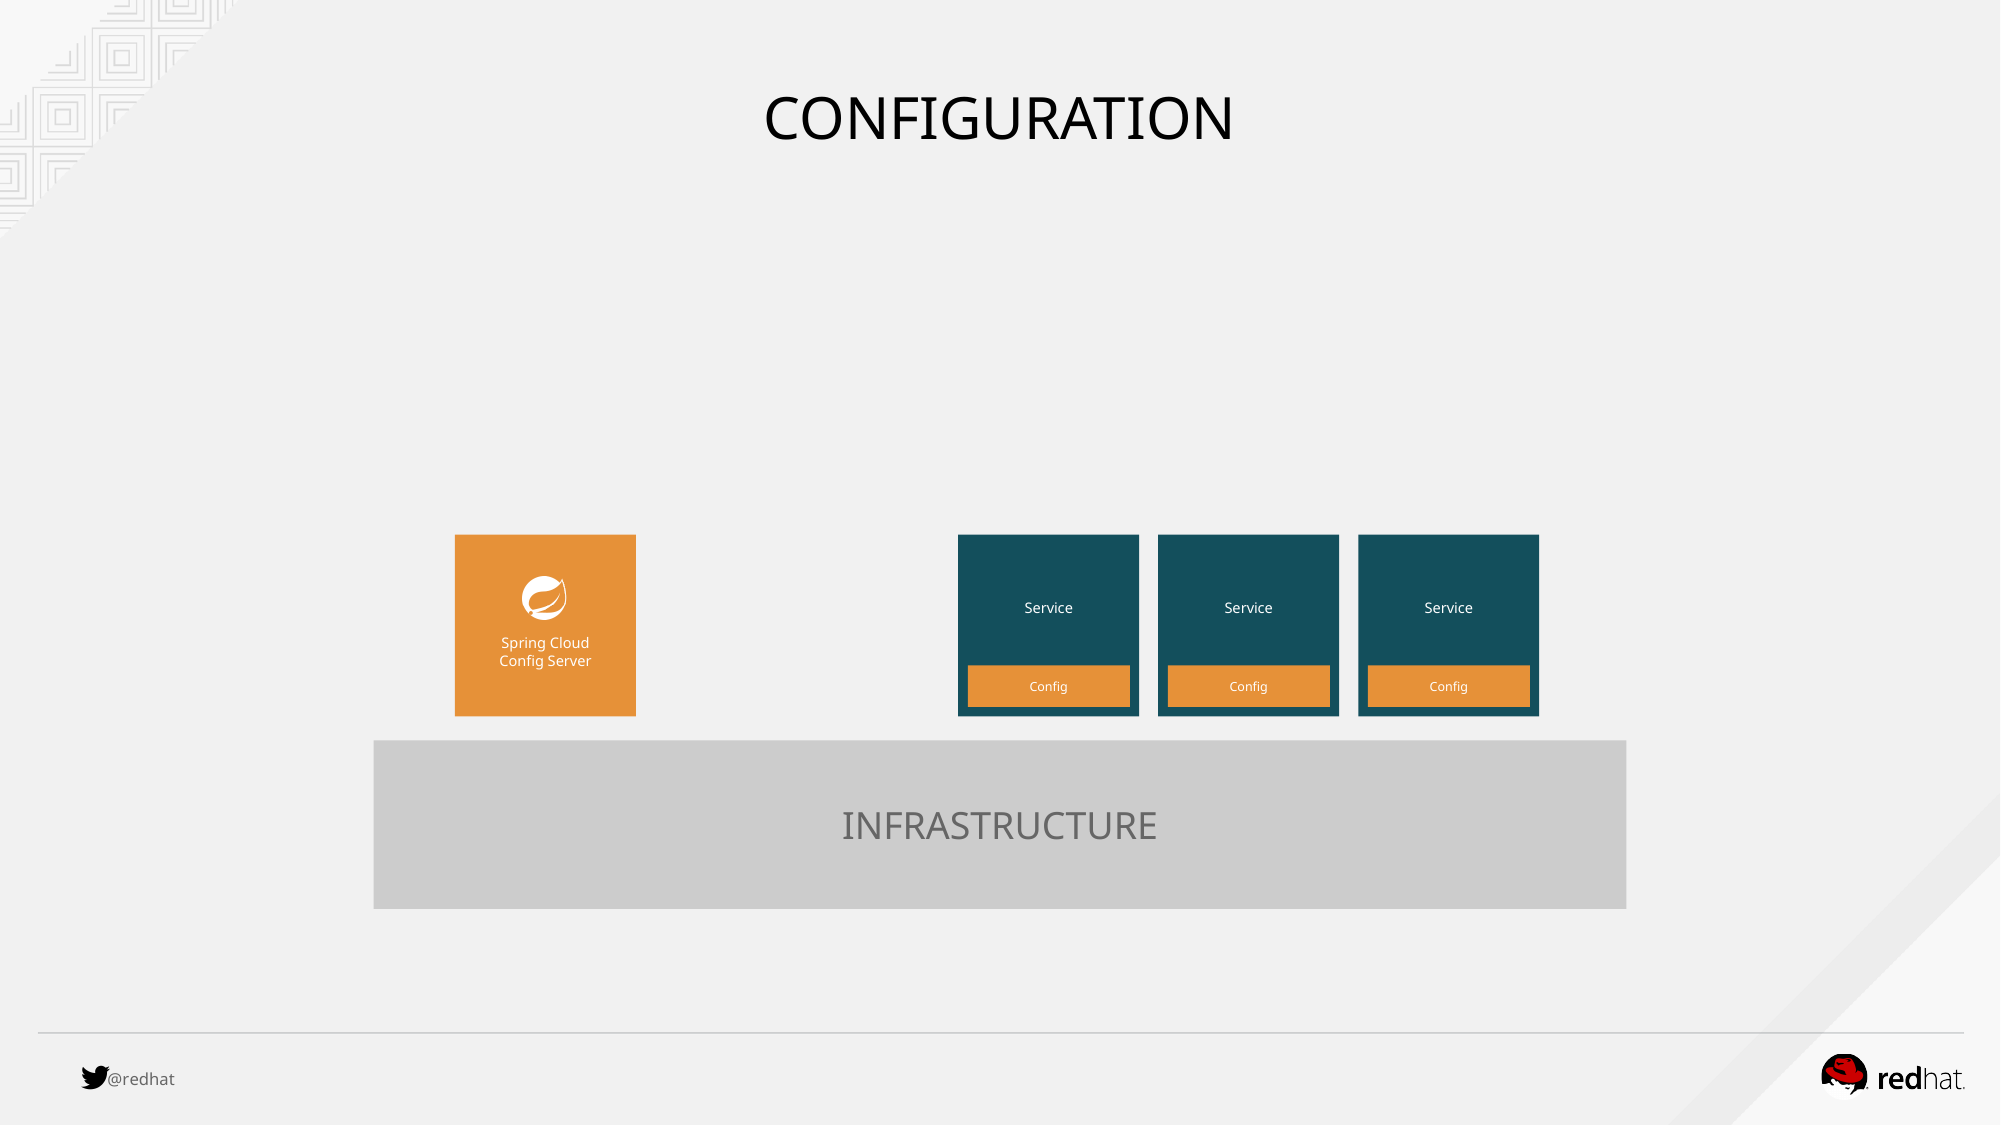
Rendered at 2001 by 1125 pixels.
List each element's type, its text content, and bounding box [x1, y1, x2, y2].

text_box Spring Cloud Config Server [454, 534, 636, 717]
picture [0, 0, 2001, 1125]
text_box INFRASTRUCTURE [373, 740, 1627, 909]
title CONFIGURATION [180, 0, 1820, 233]
text_box Service [1158, 534, 1340, 717]
text_box Config [1167, 665, 1330, 707]
text_box Service [1358, 534, 1540, 717]
text_box Config [1367, 665, 1530, 707]
text_box Config [967, 665, 1130, 707]
text_box Service [958, 534, 1140, 717]
